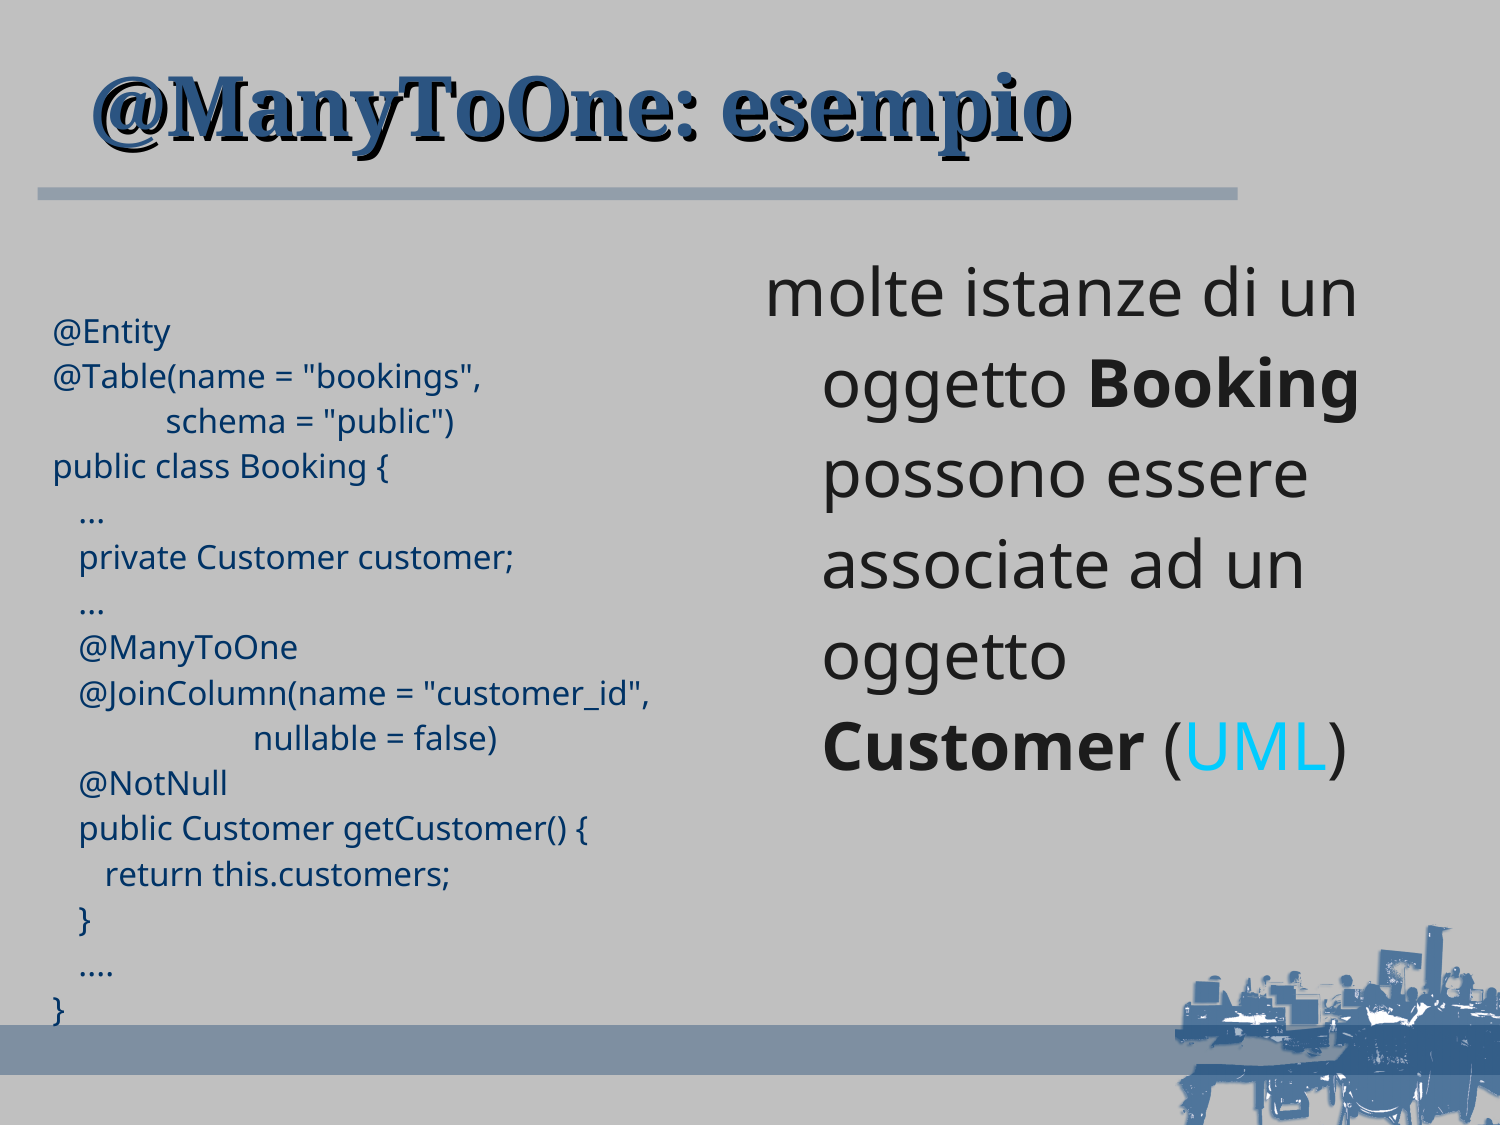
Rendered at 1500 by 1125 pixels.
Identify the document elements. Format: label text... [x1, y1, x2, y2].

title @ManyToOne: esempio [75, 35, 1426, 174]
list molte istanze di un oggetto Booking possono essere associate ad un oggetto Customer (UML) [750, 237, 1426, 1006]
text_box @Entity @Table(name = "bookings", schema = "public") public class Booking { ... private Customer customer; ... @ManyToOne @JoinColumn(name = "customer_id", nullable = false) @NotNull public Customer getCustomer() { return this.customers; } .... } [37, 299, 763, 1040]
